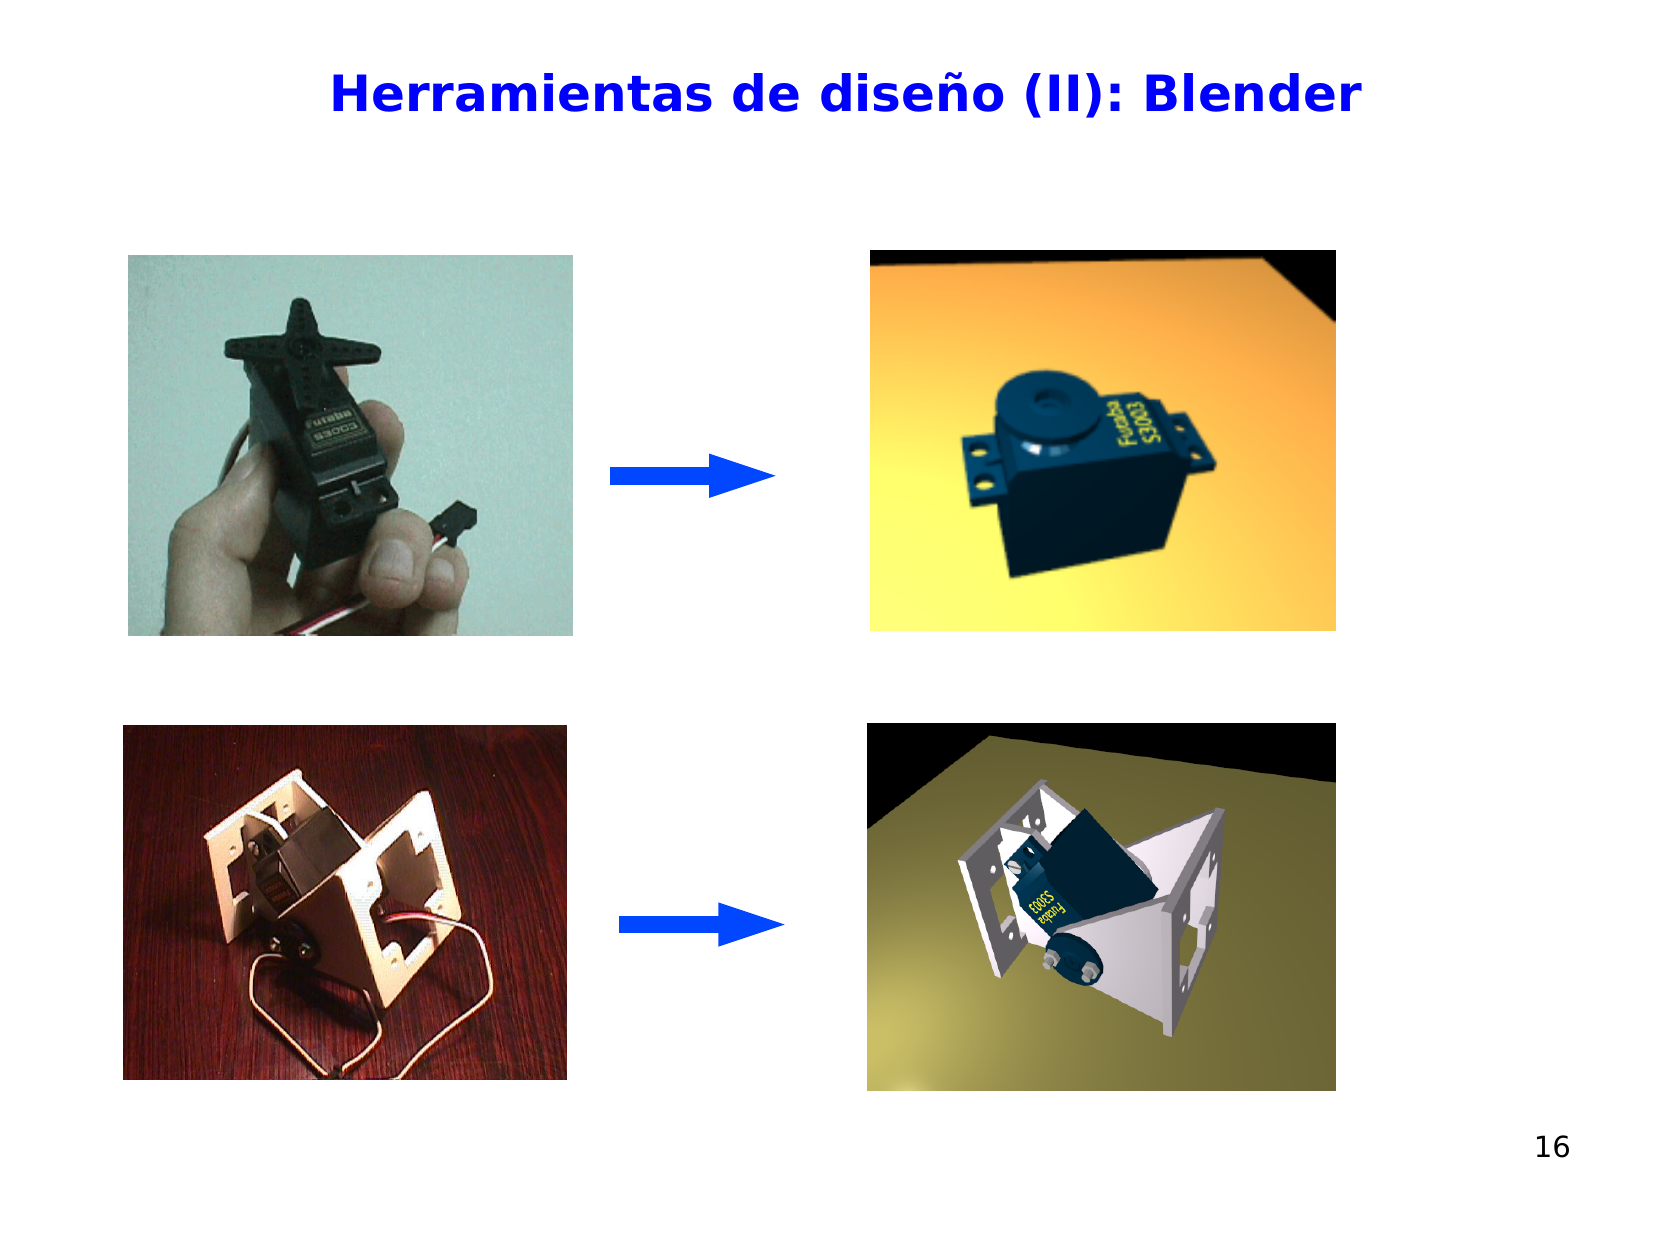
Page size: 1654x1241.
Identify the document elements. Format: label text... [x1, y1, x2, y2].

picture [870, 250, 1336, 631]
picture [867, 723, 1336, 1091]
text_box Herramientas de diseño (II): Blender [314, 57, 1378, 131]
picture [123, 725, 567, 1080]
picture [128, 255, 573, 636]
